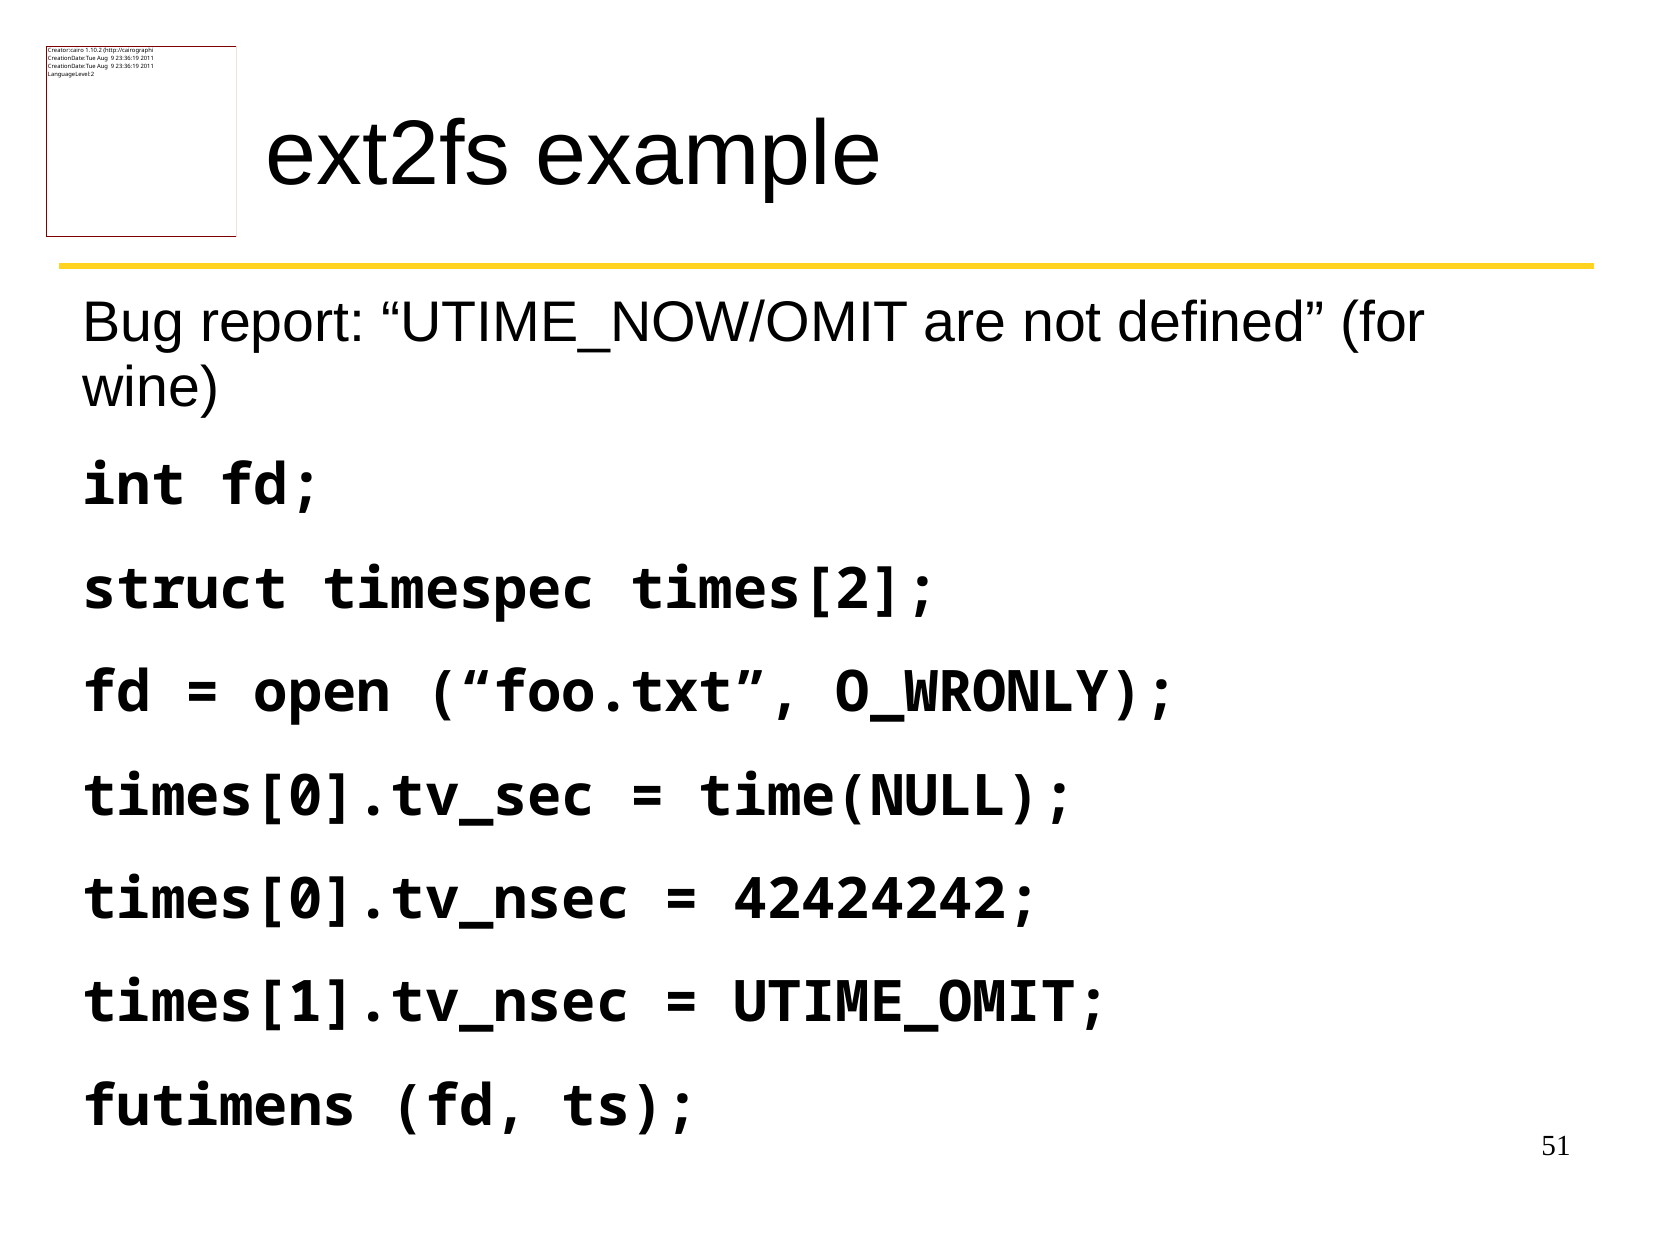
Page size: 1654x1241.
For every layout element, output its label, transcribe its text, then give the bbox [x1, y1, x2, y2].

list Bug report: “UTIME_NOW/OMIT are not defined” (for wine) int fd; struct timespec times[2]; fd = open (“foo.txt”, O_WRONLY); times[0].tv_sec = time(NULL); times[0].tv_nsec = 42424242; times[1].tv_nsec = UTIME_OMIT; futimens (fd, ts); [82, 290, 1571, 1152]
title ext2fs example [265, 49, 1571, 257]
